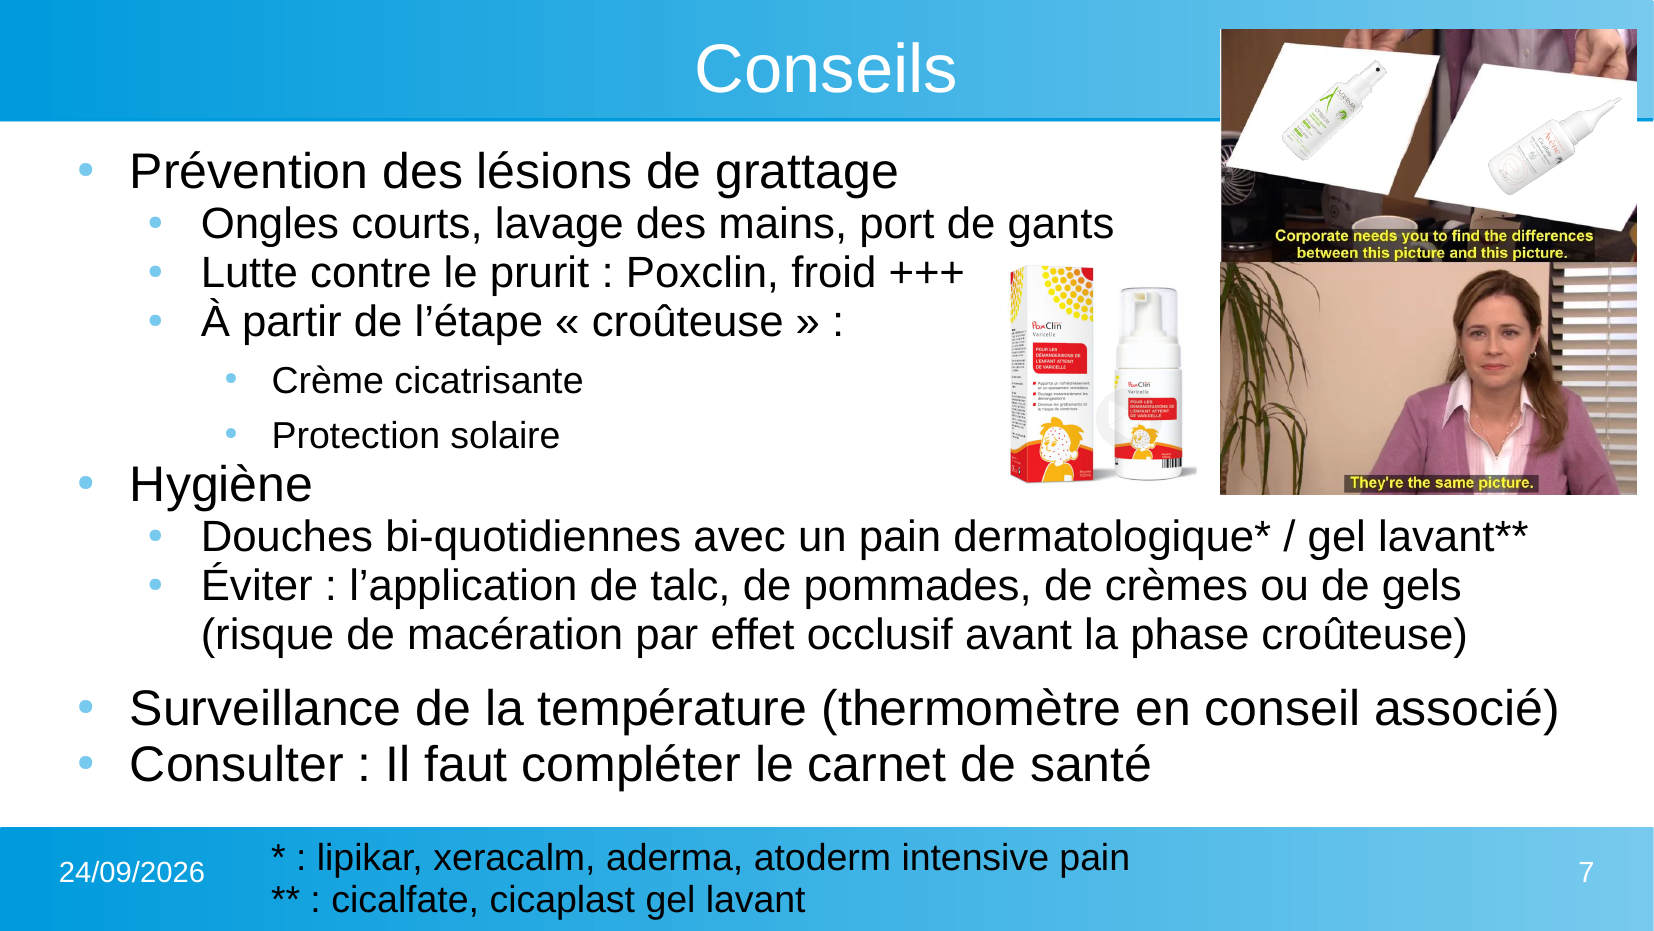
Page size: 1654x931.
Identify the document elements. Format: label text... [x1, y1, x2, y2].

picture [994, 256, 1197, 496]
text_box * : lipikar, xeracalm, aderma, atoderm intensive pain ** : cicalfate, cicaplast gel lavant [256, 829, 1146, 928]
title Conseils [59, 29, 1220, 108]
list Prévention des lésions de grattage Ongles courts, lavage des mains, port de gants Lutte contre le prurit : Poxclin, froid +++ À partir de l’étape « croûteuse » : Crème cicatrisante Protection solaire Hygiène Douches bi-quotidiennes avec un pain dermatologique* / gel lavant** Éviter : l’application de talc, de pommades, de crèmes ou de gels (risque de macération par effet occlusif avant la phase croûteuse) Surveillance de la température (thermomètre en conseil associé) Consulter : Il faut compléter le carnet de santé [59, 143, 1595, 768]
picture [1220, 4, 1654, 495]
